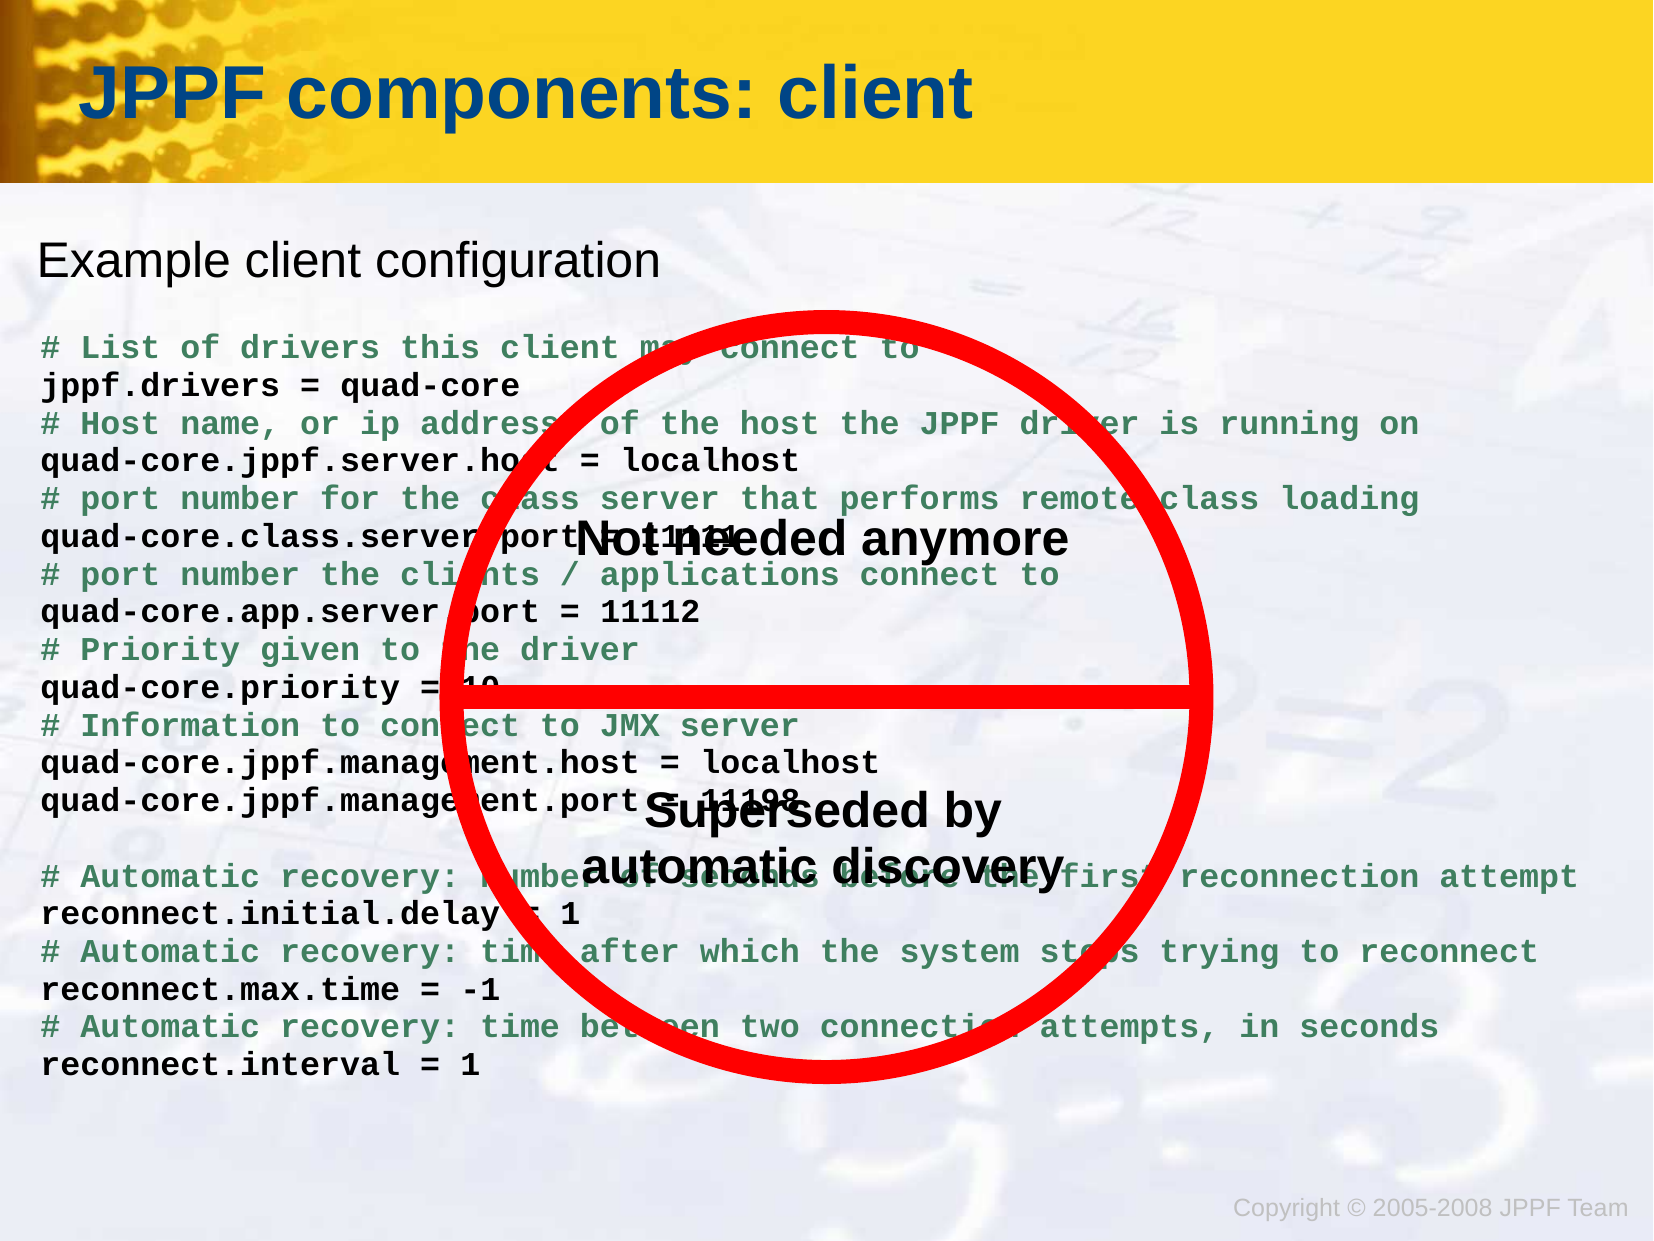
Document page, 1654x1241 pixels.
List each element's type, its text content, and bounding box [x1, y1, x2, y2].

title JPPF components: client [78, 17, 1567, 168]
text_box [451, 322, 1202, 1073]
text_box Superseded by automatic discovery [560, 774, 1086, 904]
text_box Example client configuration [21, 225, 847, 296]
picture [0, 0, 1654, 1241]
text_box Not needed anymore [560, 503, 1086, 575]
text_box # List of drivers this client may connect to jppf.drivers = quad-core # Host name, or ip address, of the host the JPPF driver is running on quad-core.jppf.server.host = localhost # port number for the class server that performs remote class loading quad-core.class.server.port = 11111 # port number the clients / applications connect to quad-core.app.server.port = 11112 # Priority given to the driver quad-core.priority = 10 # Information to connect to JMX server quad-core.jppf.management.host = localhost quad-core.jppf.management.port = 11198 # Automatic recovery: number of seconds before the first reconnection attempt reconnect.initial.delay = 1 # Automatic recovery: time after which the system stops trying to reconnect reconnect.max.time = -1 # Automatic recovery: time between two connection attempts, in seconds reconnect.interval = 1 [25, 323, 1639, 1089]
